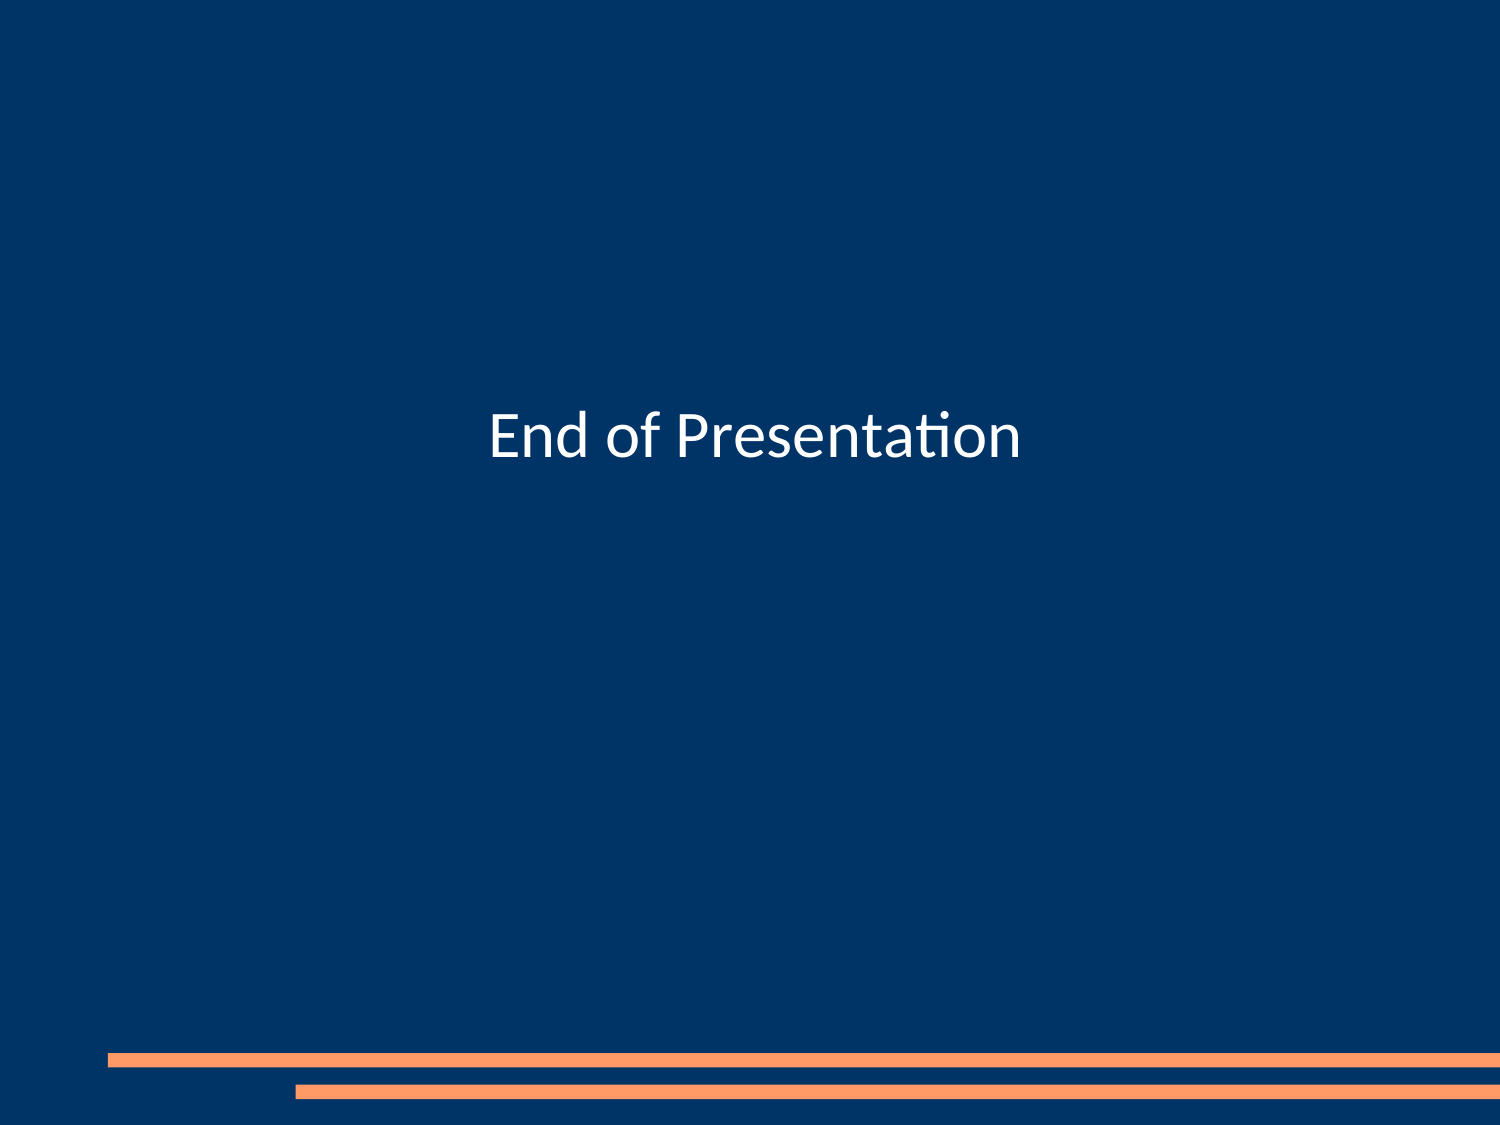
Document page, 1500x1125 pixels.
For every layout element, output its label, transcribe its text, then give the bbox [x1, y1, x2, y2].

title End of Presentation [118, 383, 1394, 608]
